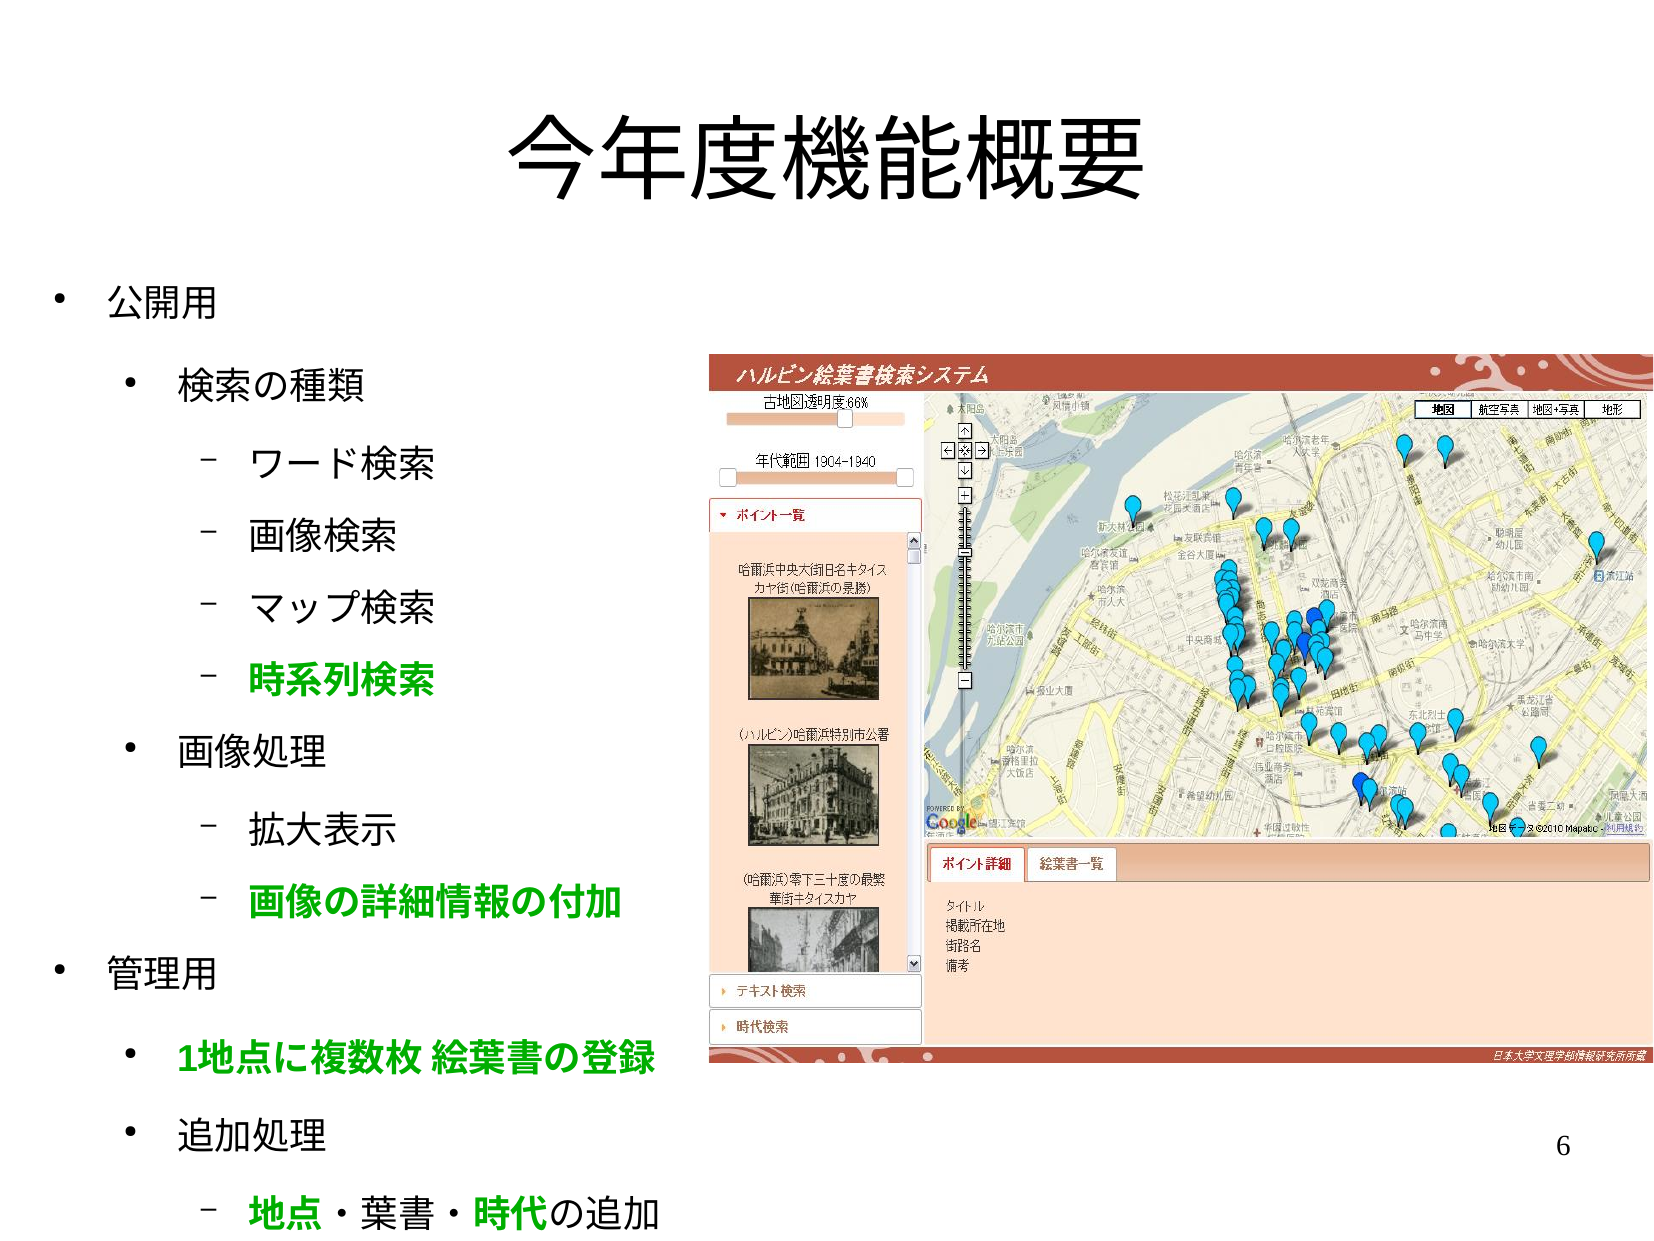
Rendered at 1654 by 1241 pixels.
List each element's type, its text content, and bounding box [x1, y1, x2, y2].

picture [708, 354, 1654, 1063]
title 今年度機能概要 [82, 49, 1571, 257]
list 公開用 検索の種類 ワード検索 画像検索 マップ検索 時系列検索 画像処理 拡大表示 画像の詳細情報の付加 管理用 1地点に複数枚 絵葉書の登録 追加処理 地点・葉書・時代の追加 付随情報の追加 編集処理 地点・葉書・時代の編集・削除 [35, 272, 1524, 1198]
